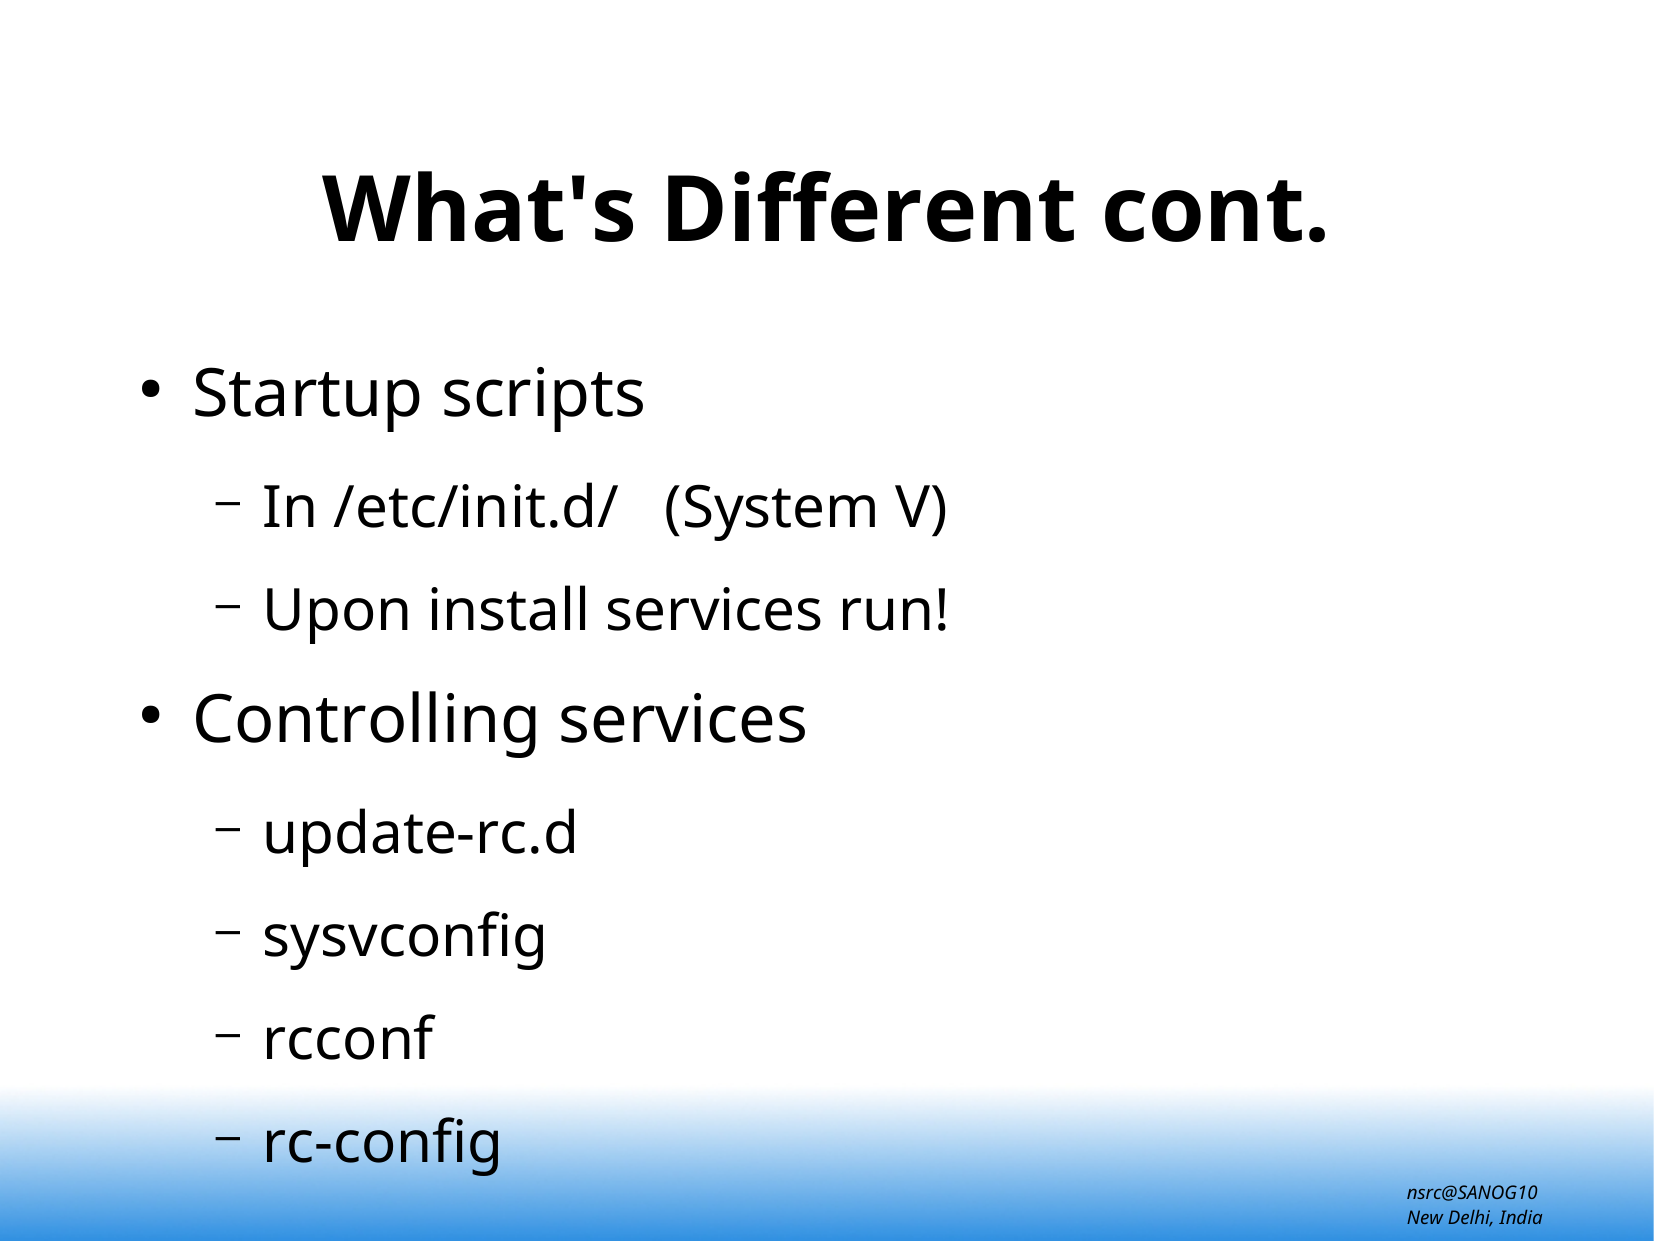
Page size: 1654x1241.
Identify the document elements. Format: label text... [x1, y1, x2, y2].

title What's Different cont. [121, 102, 1534, 310]
picture [0, 1083, 1654, 1241]
list Startup scripts In /etc/init.d/ (System V) Upon install services run! Controlling services update-rc.d sysvconfig rcconf rc-config [121, 344, 1534, 1127]
